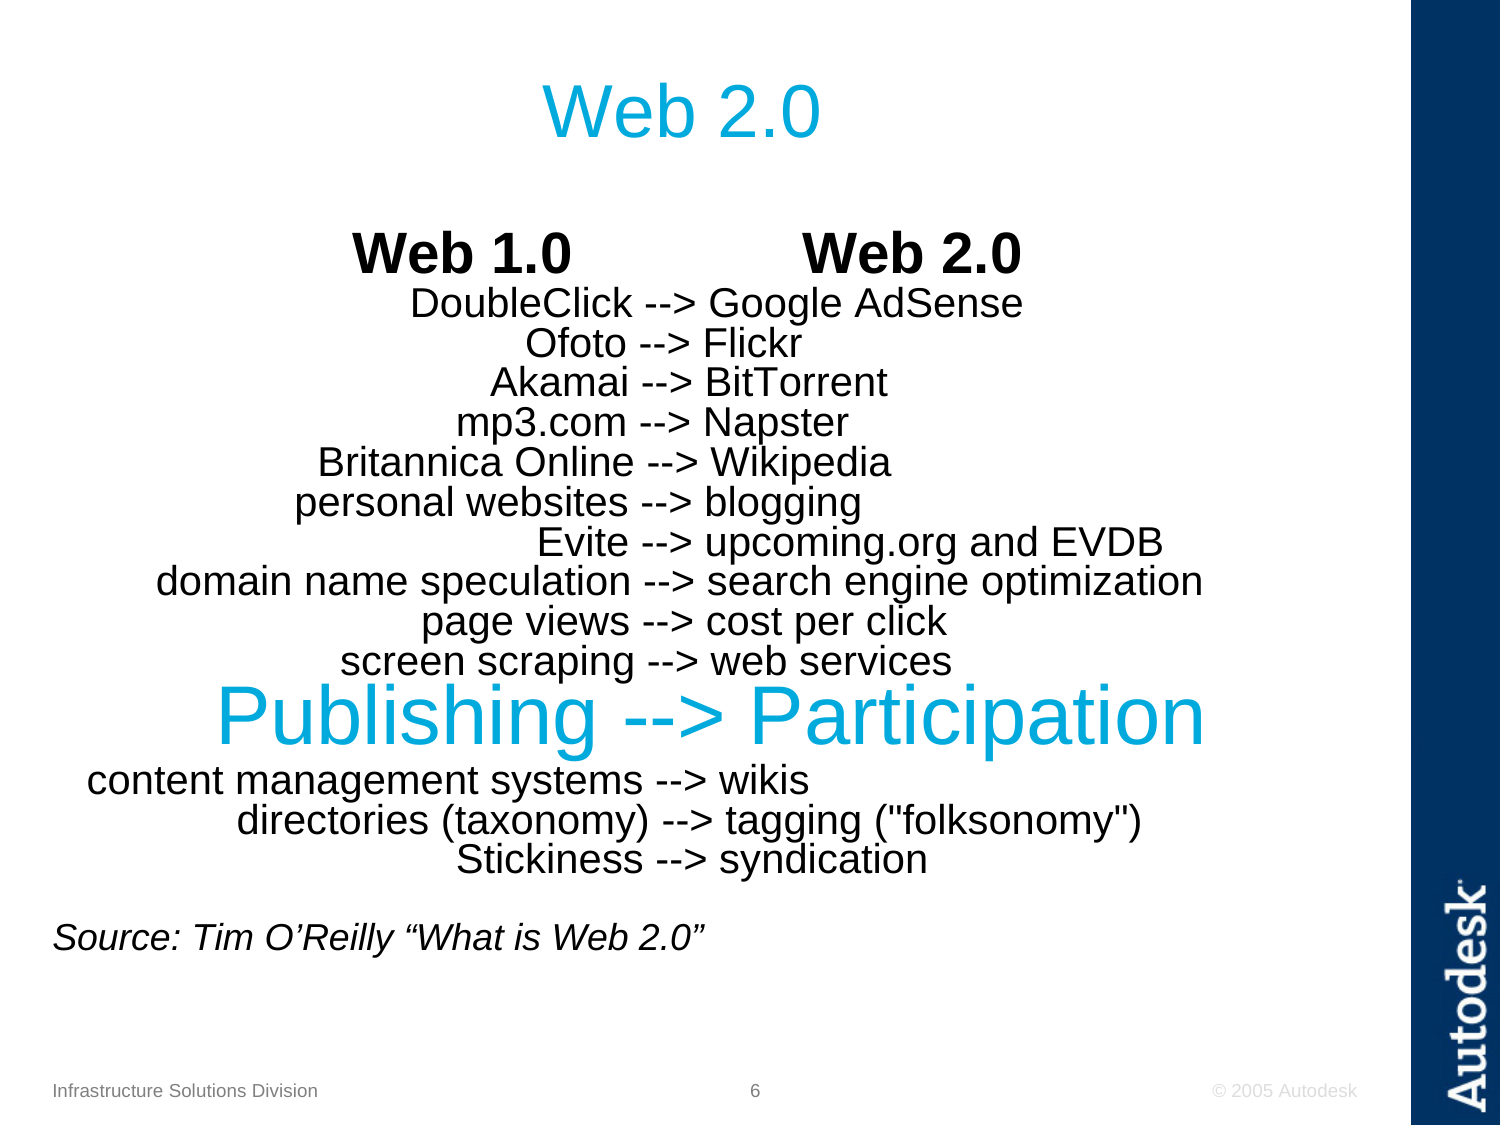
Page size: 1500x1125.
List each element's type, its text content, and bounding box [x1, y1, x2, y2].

list Web 1.0 Web 2.0 DoubleClick --> Google AdSense Ofoto --> Flickr Akamai --> BitTorrent mp3.com --> Napster Britannica Online --> Wikipedia personal websites --> blogging Evite --> upcoming.org and EVDB domain name speculation --> search engine optimization page views --> cost per click screen scraping --> web services Publishing --> Participation content management systems --> wikis directories (taxonomy) --> tagging ("folksonomy") Stickiness --> syndication Source: Tim O’Reilly “What is Web 2.0” [52, 232, 1376, 1051]
picture [1411, 0, 1500, 1125]
title Web 2.0 [52, 22, 1313, 210]
